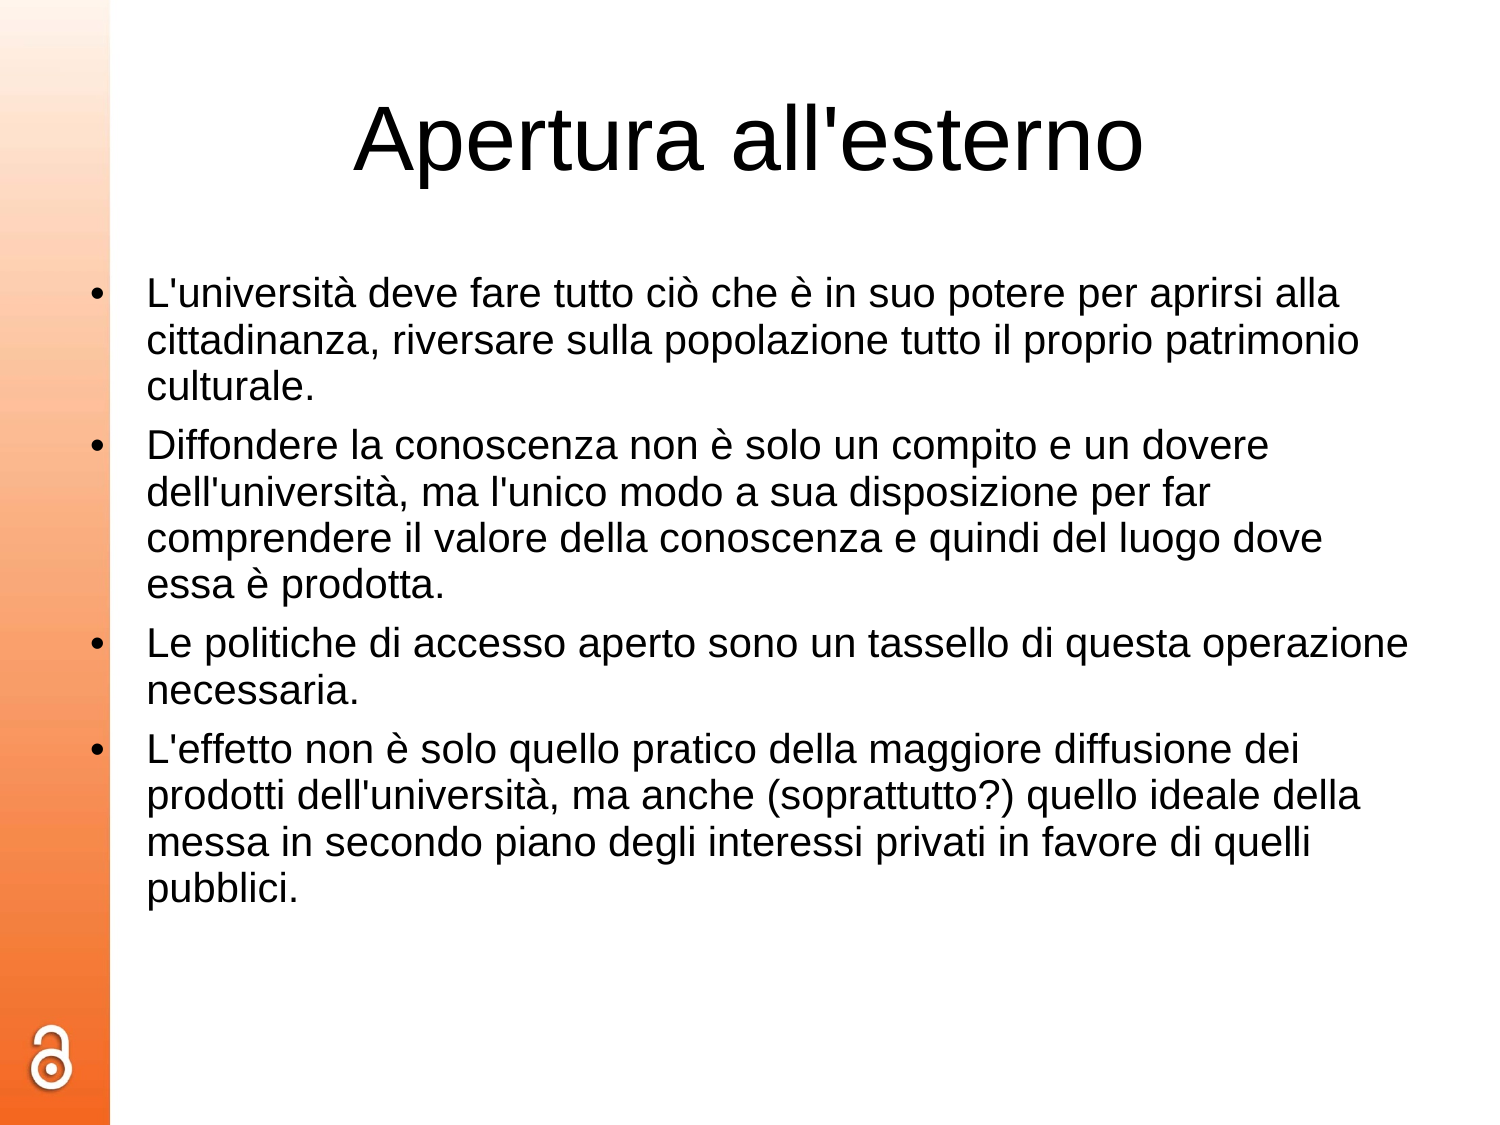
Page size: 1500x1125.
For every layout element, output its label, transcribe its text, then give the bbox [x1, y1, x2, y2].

title Apertura all'esterno [75, 45, 1426, 233]
picture [0, 0, 1500, 1125]
list L'università deve fare tutto ciò che è in suo potere per aprirsi alla cittadinanza, riversare sulla popolazione tutto il proprio patrimonio culturale. Diffondere la conoscenza non è solo un compito e un dovere dell'università, ma l'unico modo a sua disposizione per far comprendere il valore della conoscenza e quindi del luogo dove essa è prodotta. Le politiche di accesso aperto sono un tassello di questa operazione necessaria. L'effetto non è solo quello pratico della maggiore diffusione dei prodotti dell'università, ma anche (soprattutto?) quello ideale della messa in secondo piano degli interessi privati in favore di quelli pubblici. [75, 262, 1426, 1005]
